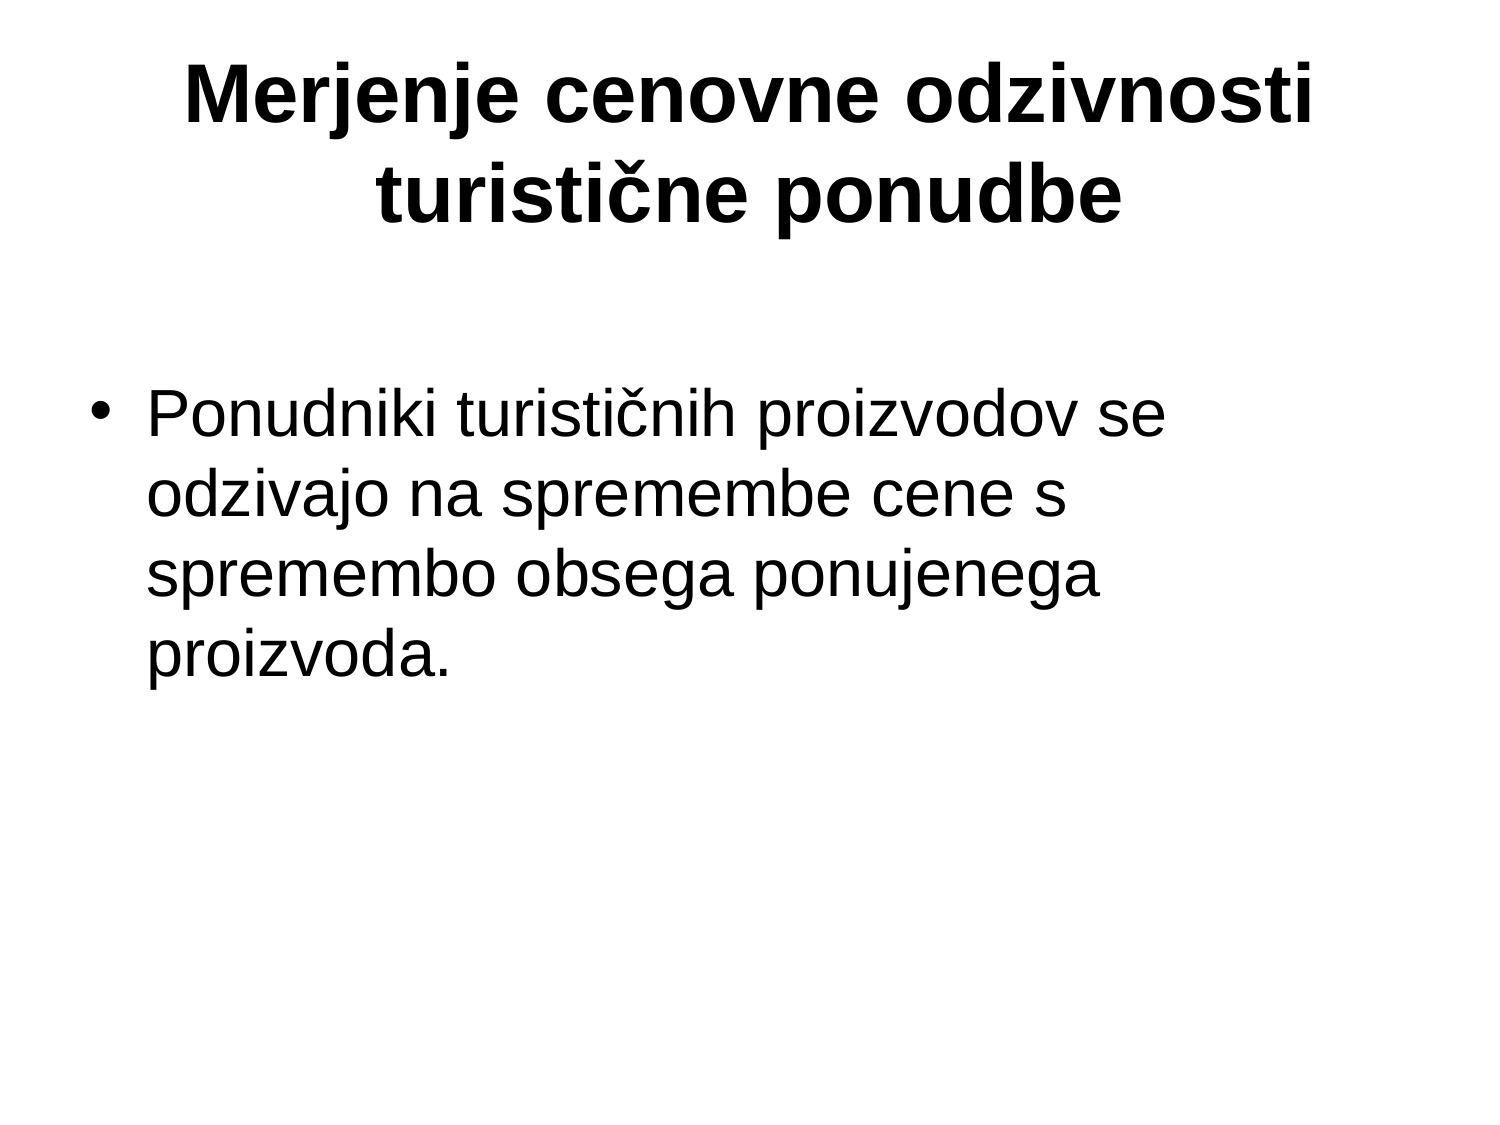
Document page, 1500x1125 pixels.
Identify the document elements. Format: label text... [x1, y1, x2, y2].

title Merjenje cenovne odzivnosti turistične ponudbe [75, 31, 1426, 247]
list Ponudniki turističnih proizvodov se odzivajo na spremembe cene s spremembo obsega ponujenega proizvoda. [75, 361, 1426, 1006]
